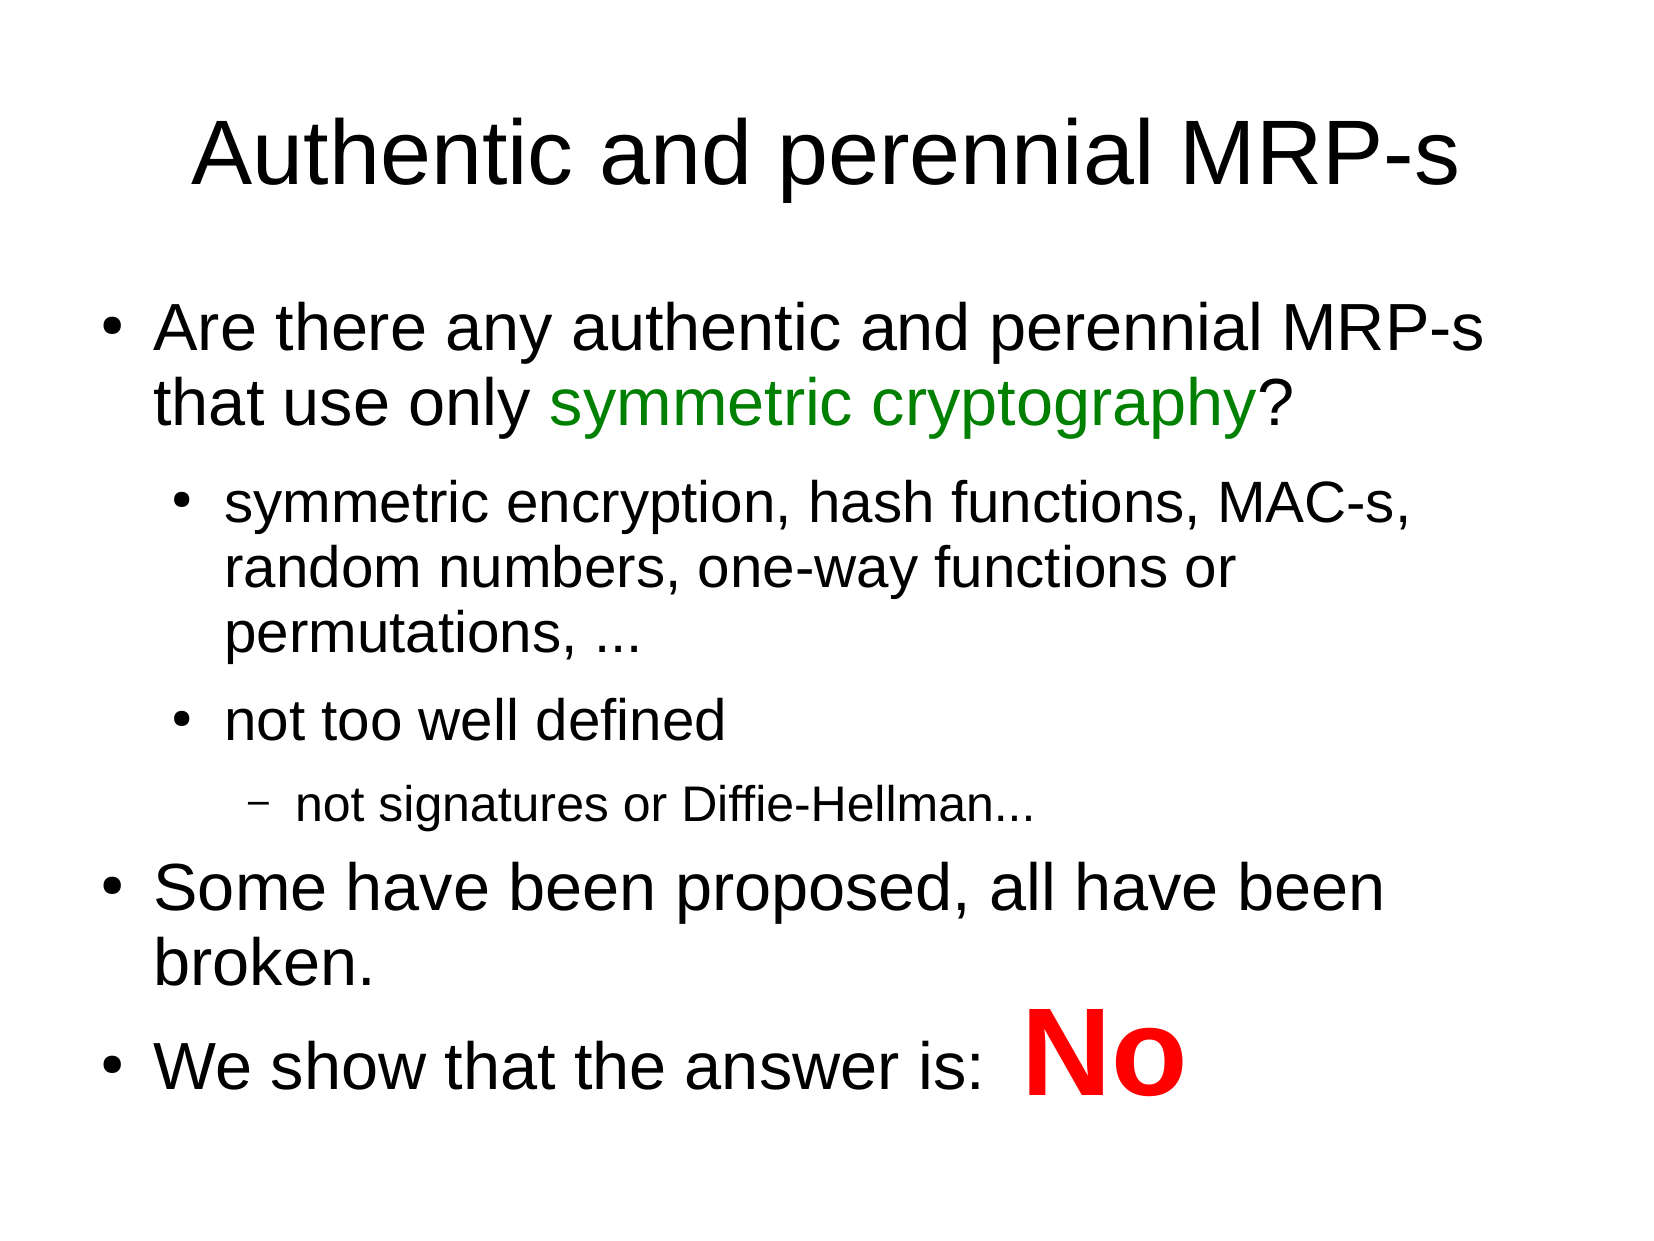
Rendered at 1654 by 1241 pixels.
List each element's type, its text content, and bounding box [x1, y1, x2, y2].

list Are there any authentic and perennial MRP-s that use only symmetric cryptography? symmetric encryption, hash functions, MAC-s, random numbers, one-way functions or permutations, ... not too well defined not signatures or Diffie-Hellman... Some have been proposed, all have been broken. We show that the answer is: [82, 290, 1571, 1175]
title Authentic and perennial MRP-s [82, 49, 1571, 257]
text_box No [1003, 972, 1214, 1136]
